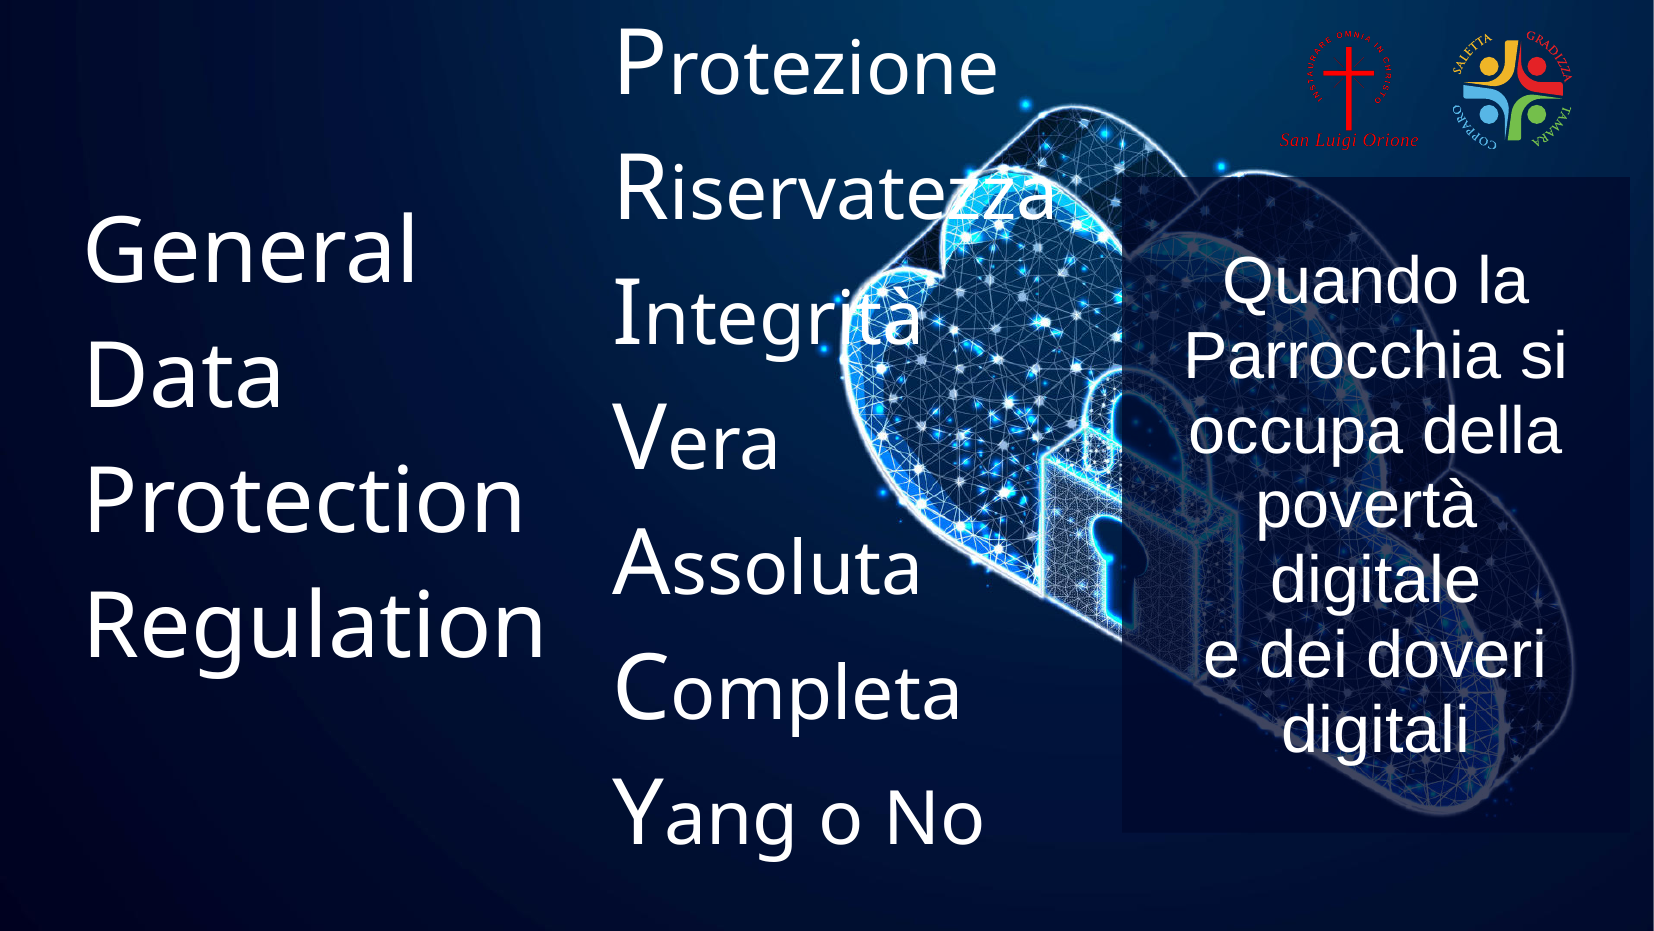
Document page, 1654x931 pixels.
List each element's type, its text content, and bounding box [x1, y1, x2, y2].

subtitle Quando la Parrocchia si occupa della povertà digitale e dei doveri digitali [1151, 177, 1630, 833]
title General Data Protection Regulation [82, 35, 612, 833]
title Protezione Riservatezza Integrità Vera Assoluta Completa Yang o No [612, 35, 1151, 833]
picture [0, 0, 1654, 931]
